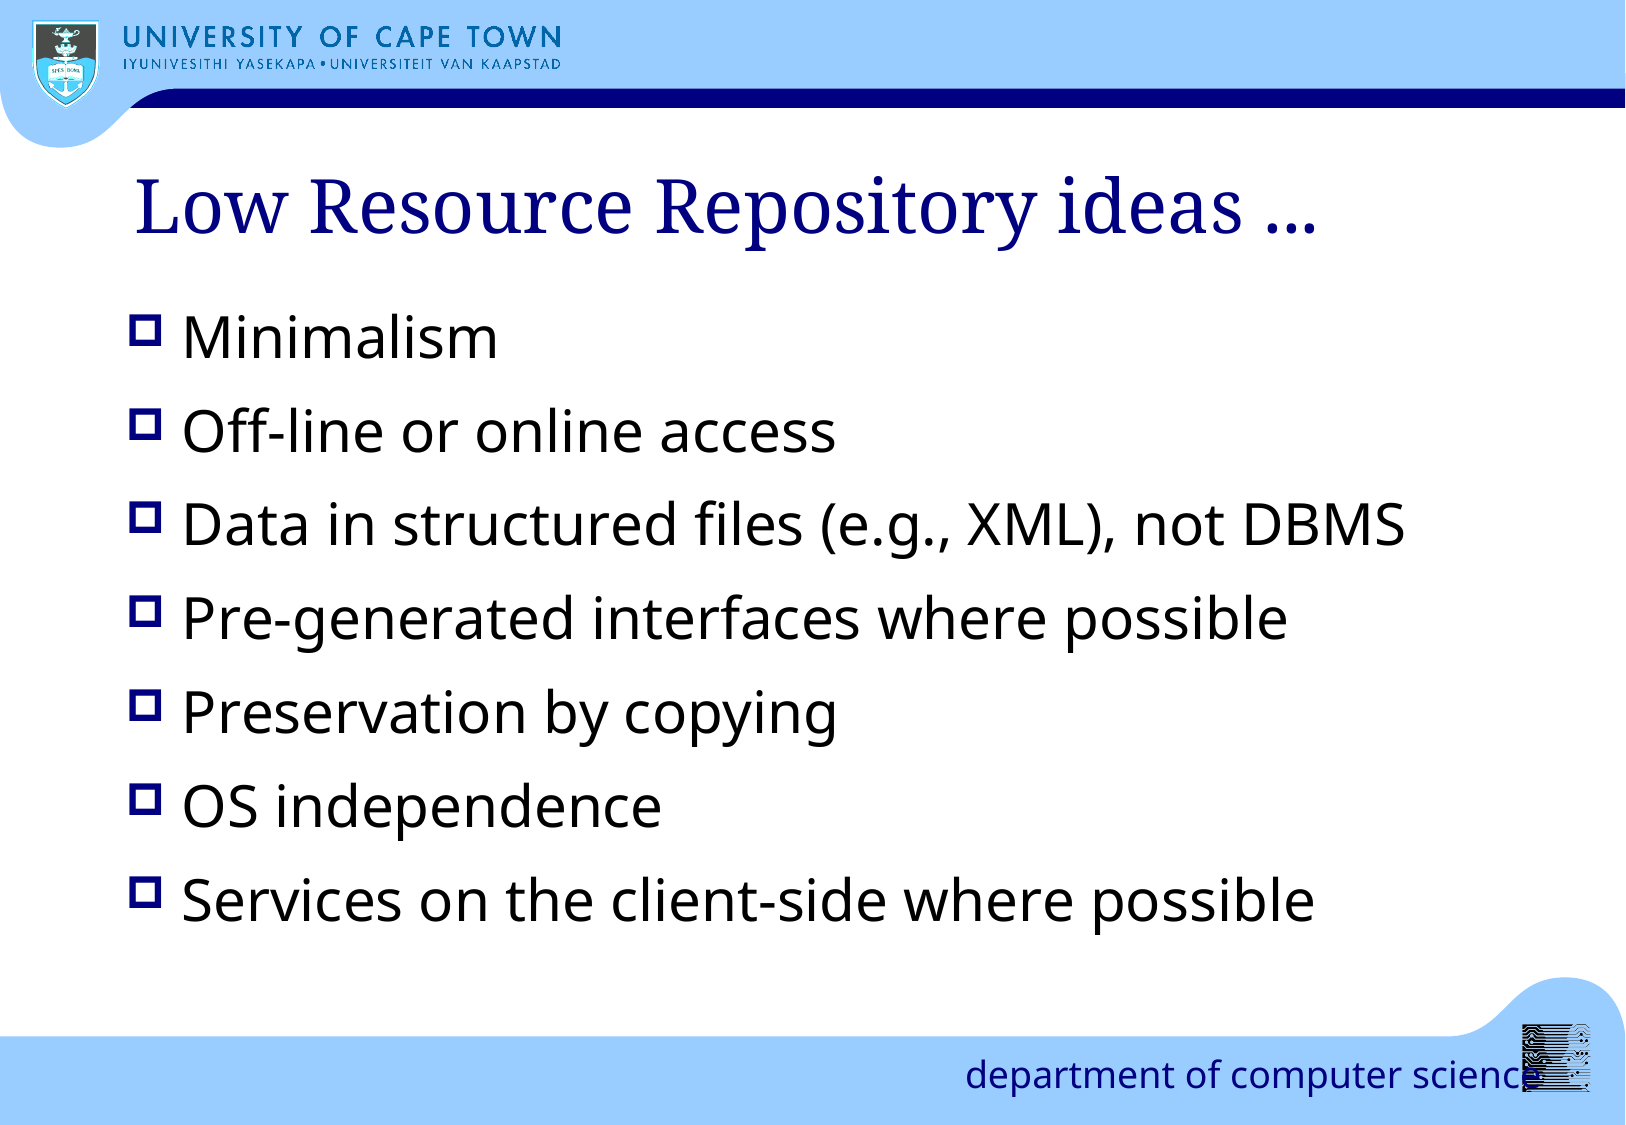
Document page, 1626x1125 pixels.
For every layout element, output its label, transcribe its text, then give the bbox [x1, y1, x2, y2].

picture [120, 23, 563, 71]
picture [1522, 1024, 1591, 1092]
picture [1526, 1070, 1536, 1076]
title Low Resource Repository ideas ... [134, 140, 1571, 268]
list Minimalism Off-line or online access Data in structured files (e.g., XML), not DBMS Pre-generated interfaces where possible Preservation by copying OS independence Services on the client-side where possible [125, 296, 1570, 965]
